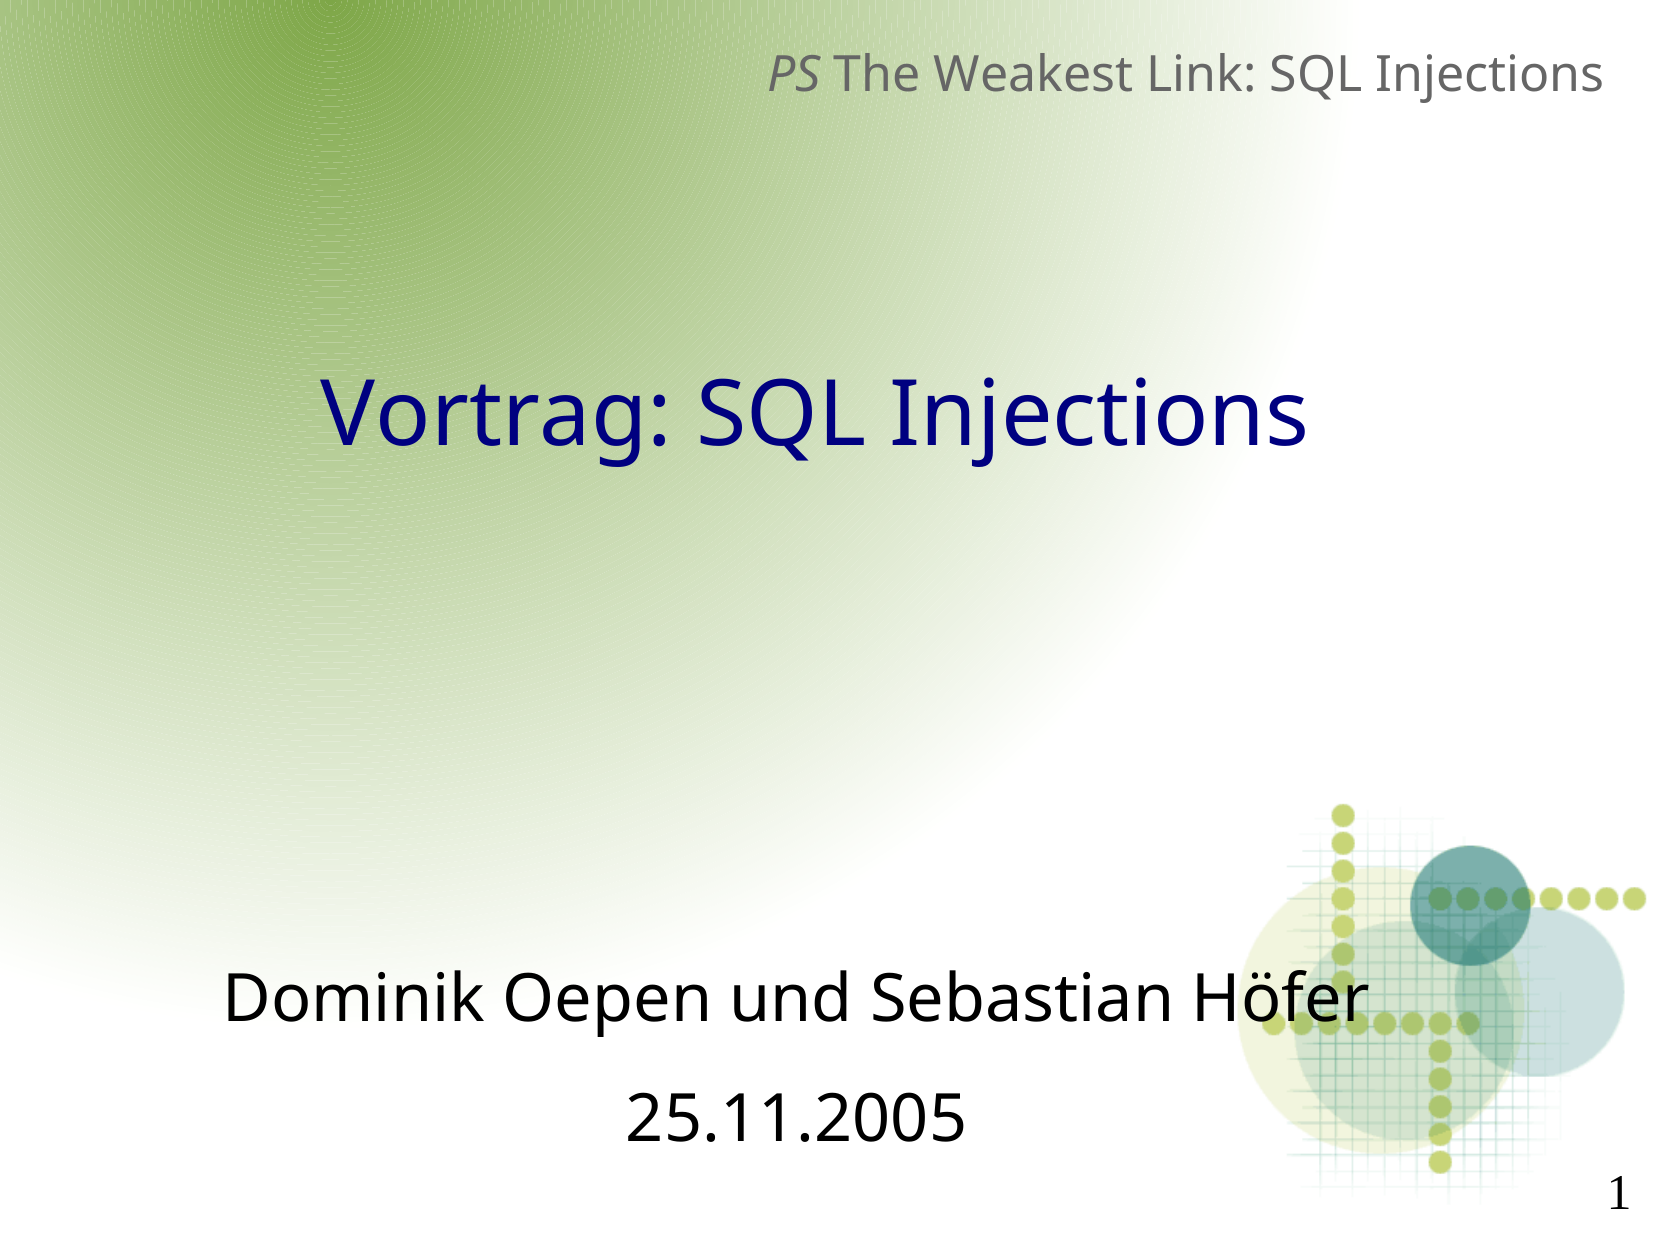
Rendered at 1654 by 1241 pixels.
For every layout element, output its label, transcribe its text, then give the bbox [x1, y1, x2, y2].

picture [1224, 792, 1654, 1211]
title Vortrag: SQL Injections [109, 306, 1522, 514]
list Dominik Oepen und Sebastian Höfer 25.11.2005 [81, 949, 1495, 1211]
